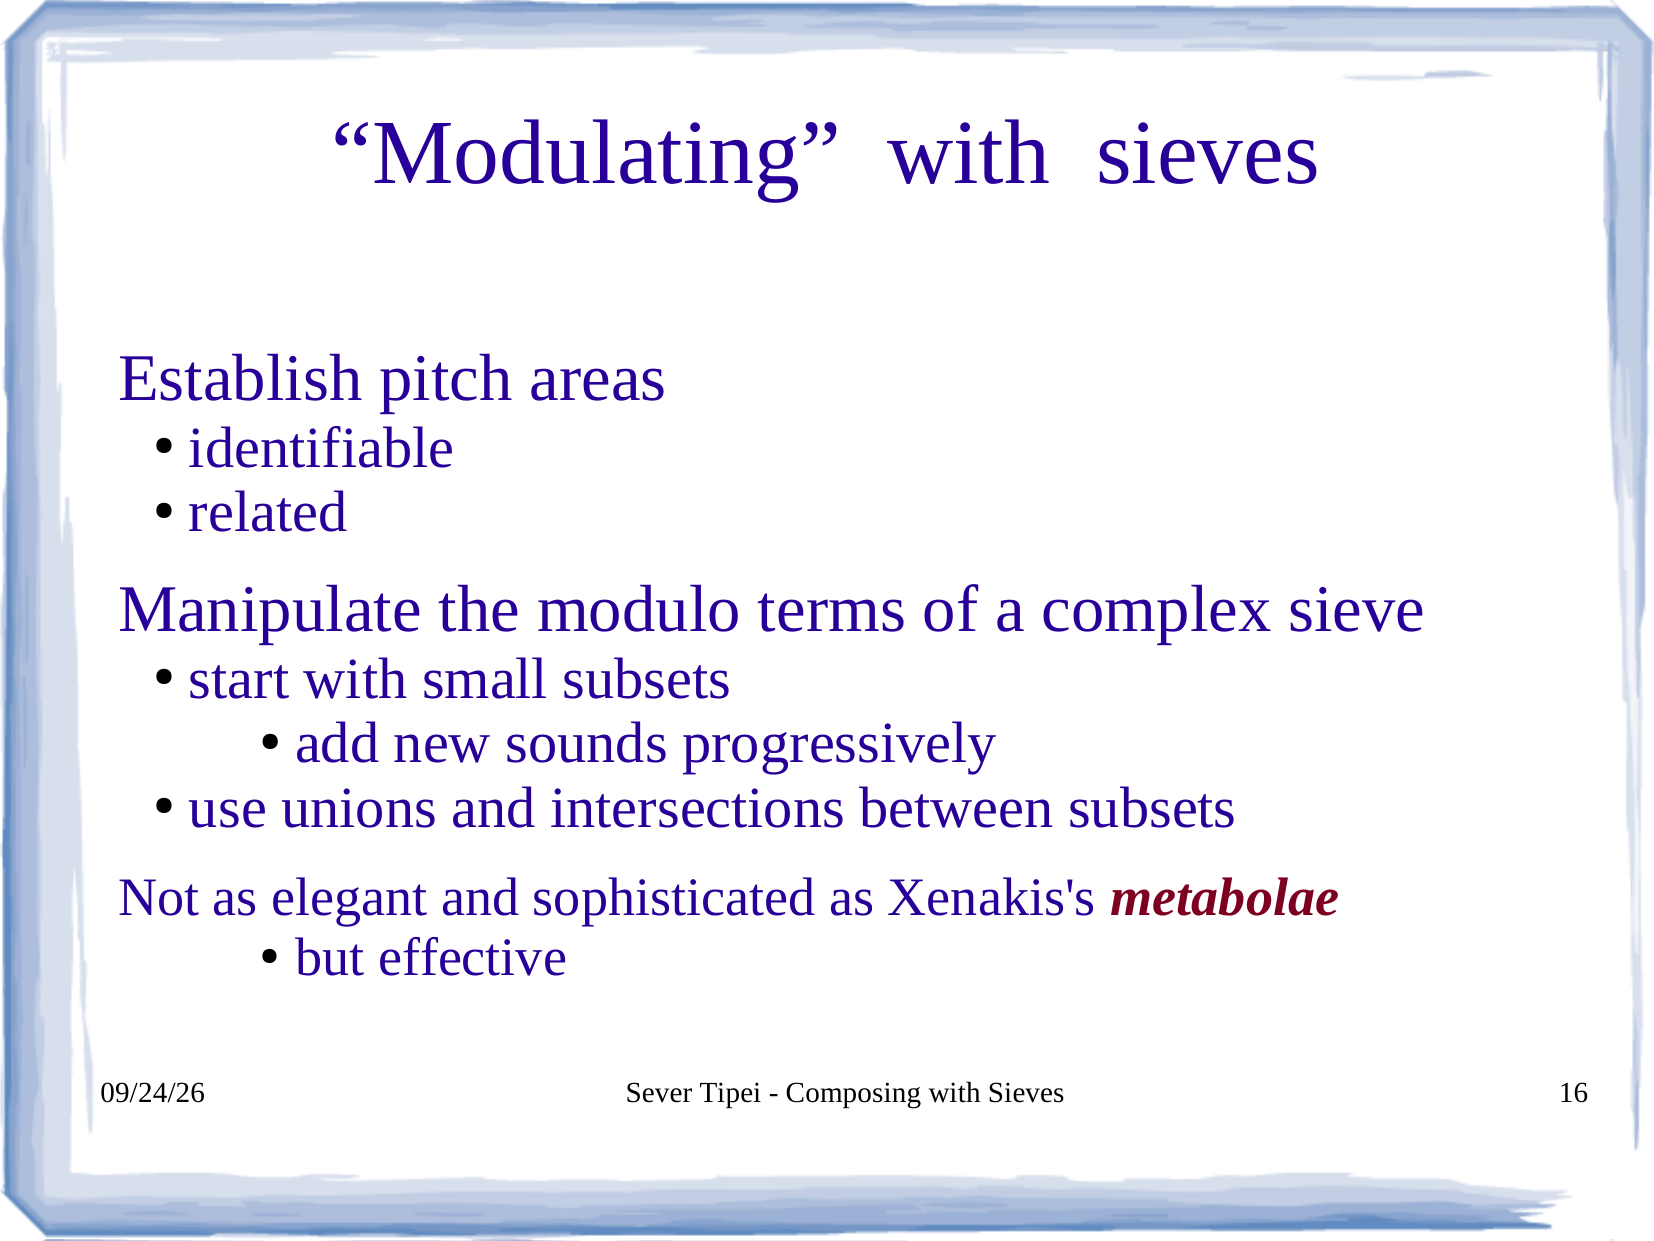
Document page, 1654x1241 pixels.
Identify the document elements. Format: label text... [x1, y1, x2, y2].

subtitle Establish pitch areas identifiable related Manipulate the modulo terms of a complex sieve start with small subsets add new sounds progressively use unions and intersections between subsets Not as elegant and sophisticated as Xenakis's metabolae but effective [118, 332, 1571, 997]
title “Modulating” with sieves [82, 49, 1571, 257]
picture [0, 0, 1654, 1241]
